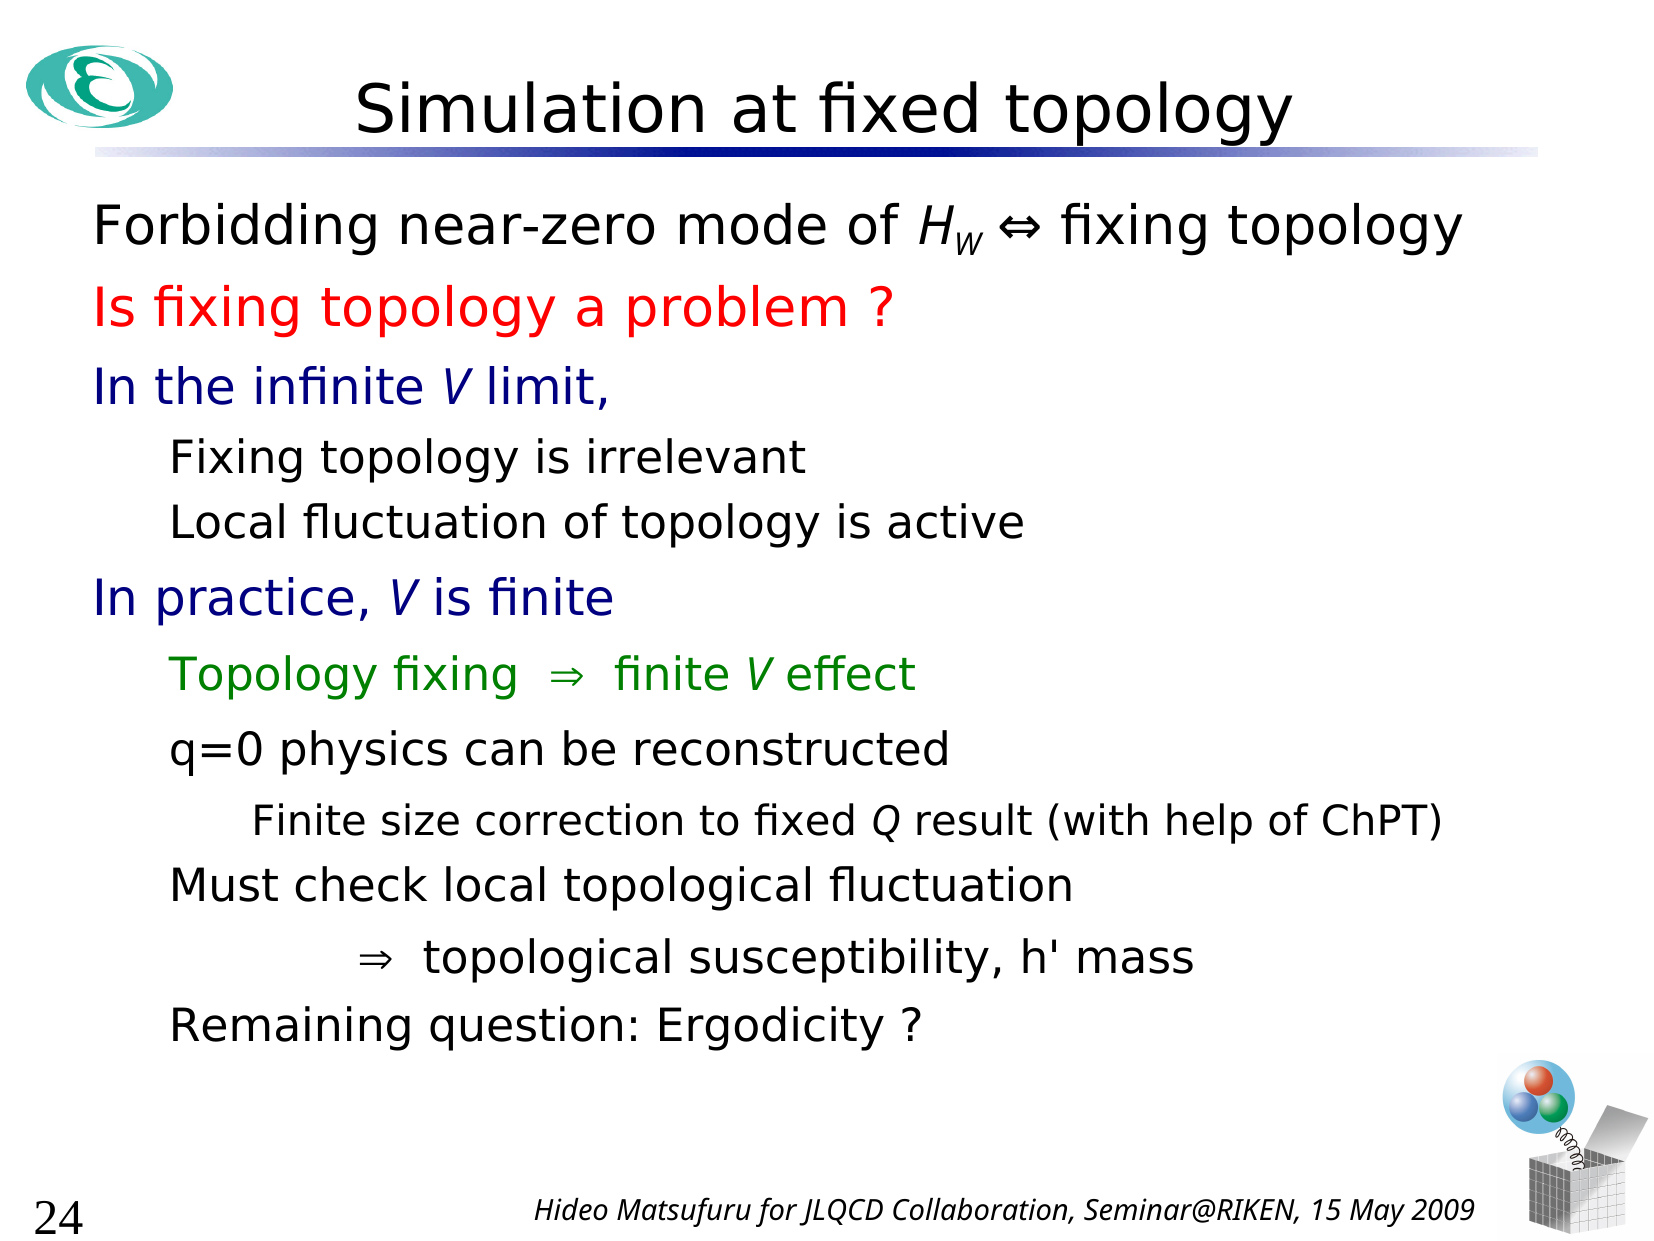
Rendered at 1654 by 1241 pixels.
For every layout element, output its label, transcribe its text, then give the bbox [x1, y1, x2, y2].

picture [1497, 1053, 1654, 1241]
picture [20, 37, 179, 136]
title Simulation at fixed topology [201, 56, 1450, 163]
picture [1450, 147, 1538, 157]
list Forbidding near-zero mode of HW ⇔ fixing topology Is fixing topology a problem ? In the infinite V limit, Fixing topology is irrelevant Local fluctuation of topology is active In practice, V is finite Topology fixing  finite V effect q=0 physics can be reconstructed Finite size correction to fixed Q result (with help of ChPT) Must check local topological fluctuation  topological susceptibility, h' mass Remaining question: Ergodicity ? [74, 186, 1570, 1054]
picture [95, 147, 201, 157]
